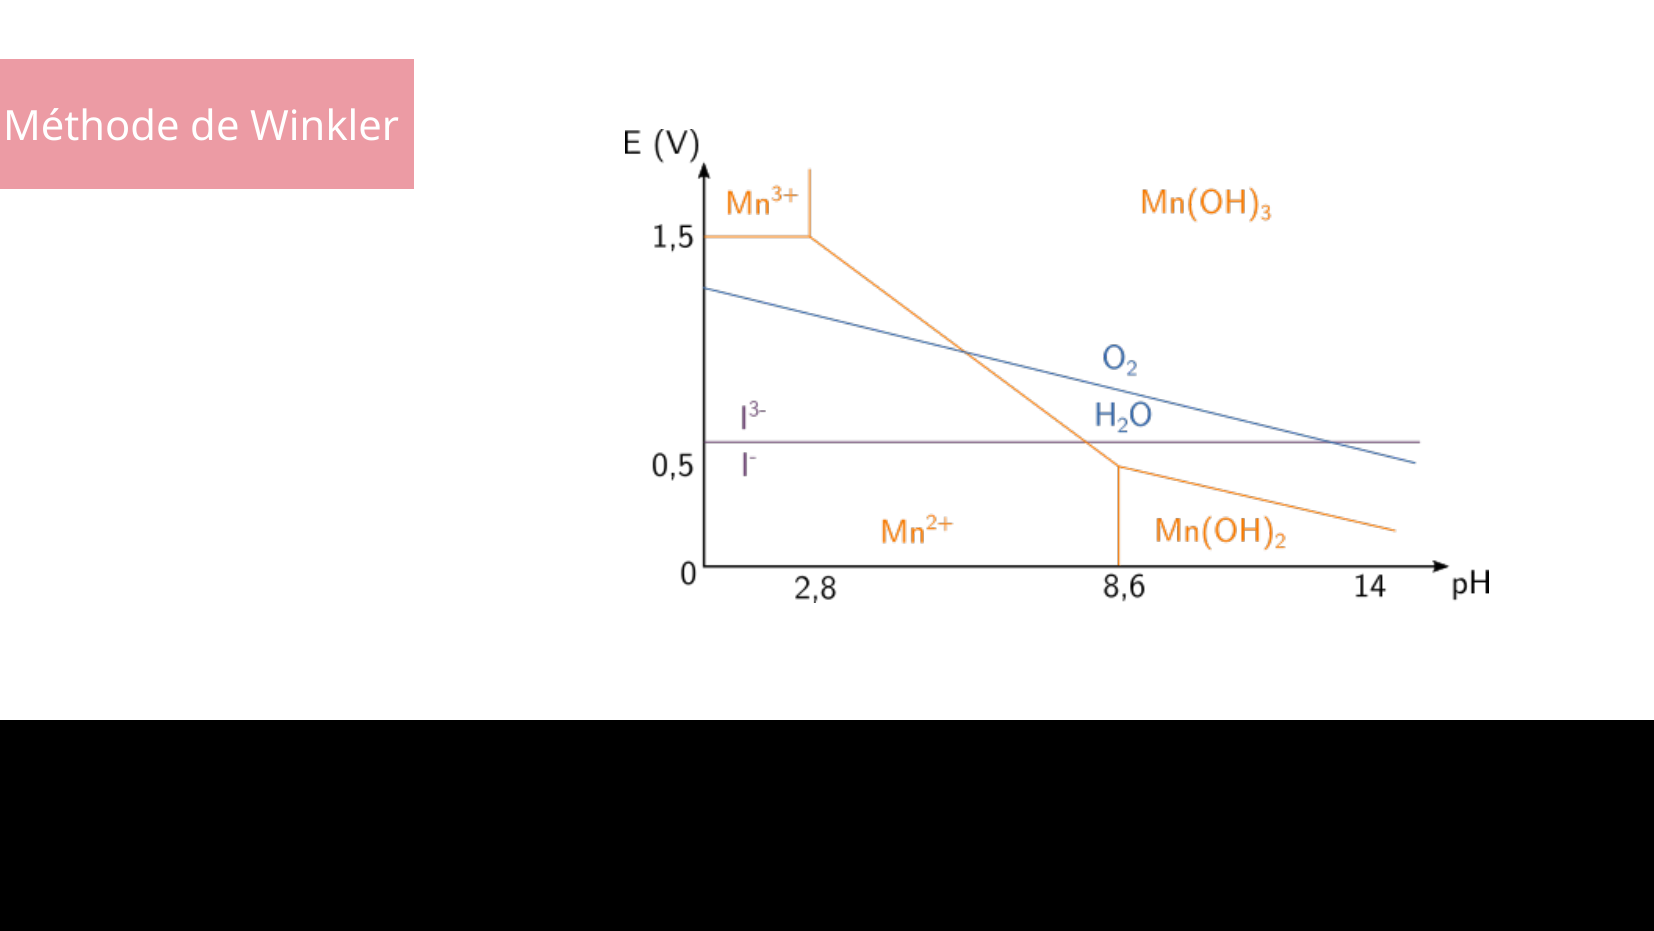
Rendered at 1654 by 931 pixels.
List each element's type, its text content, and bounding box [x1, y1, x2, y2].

text_box [0, 720, 1654, 931]
picture [625, 129, 1489, 603]
text_box Méthode de Winkler [0, 59, 414, 189]
